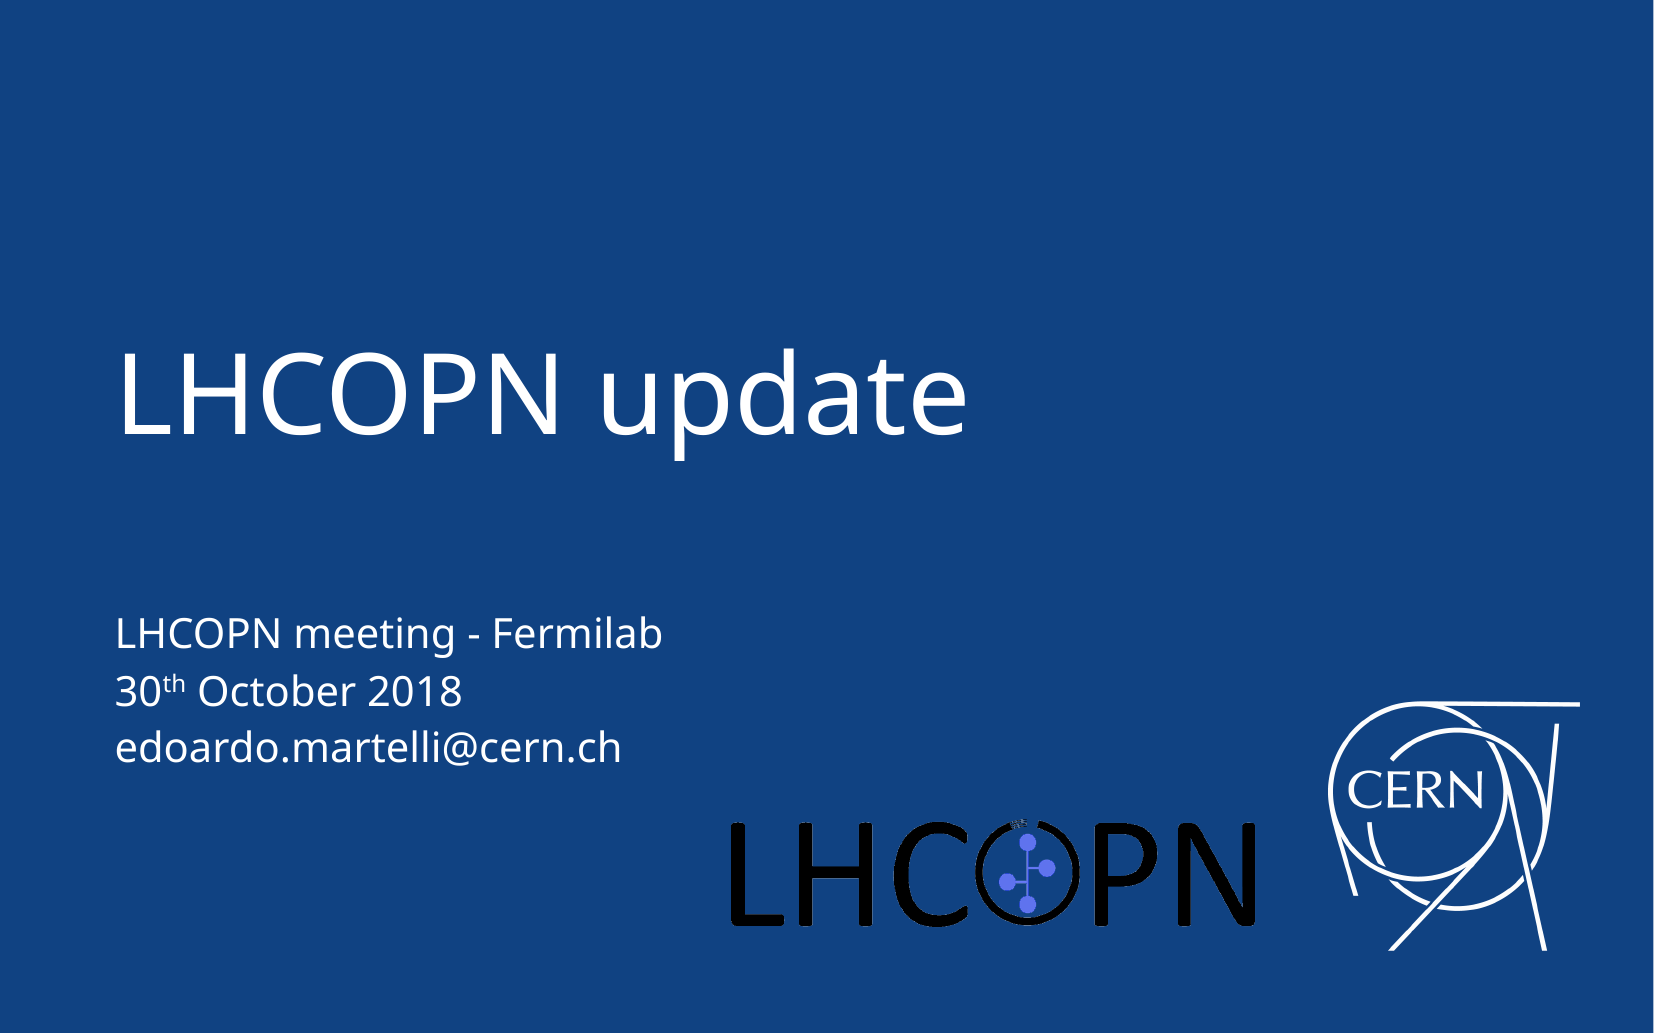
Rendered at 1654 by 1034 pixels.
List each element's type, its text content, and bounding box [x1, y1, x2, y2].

title LHCOPN update LHCOPN meeting - Fermilab 30th October 2018 edoardo.martelli@cern.ch [114, 241, 1630, 848]
picture [725, 812, 1266, 934]
picture [1328, 848, 1580, 952]
